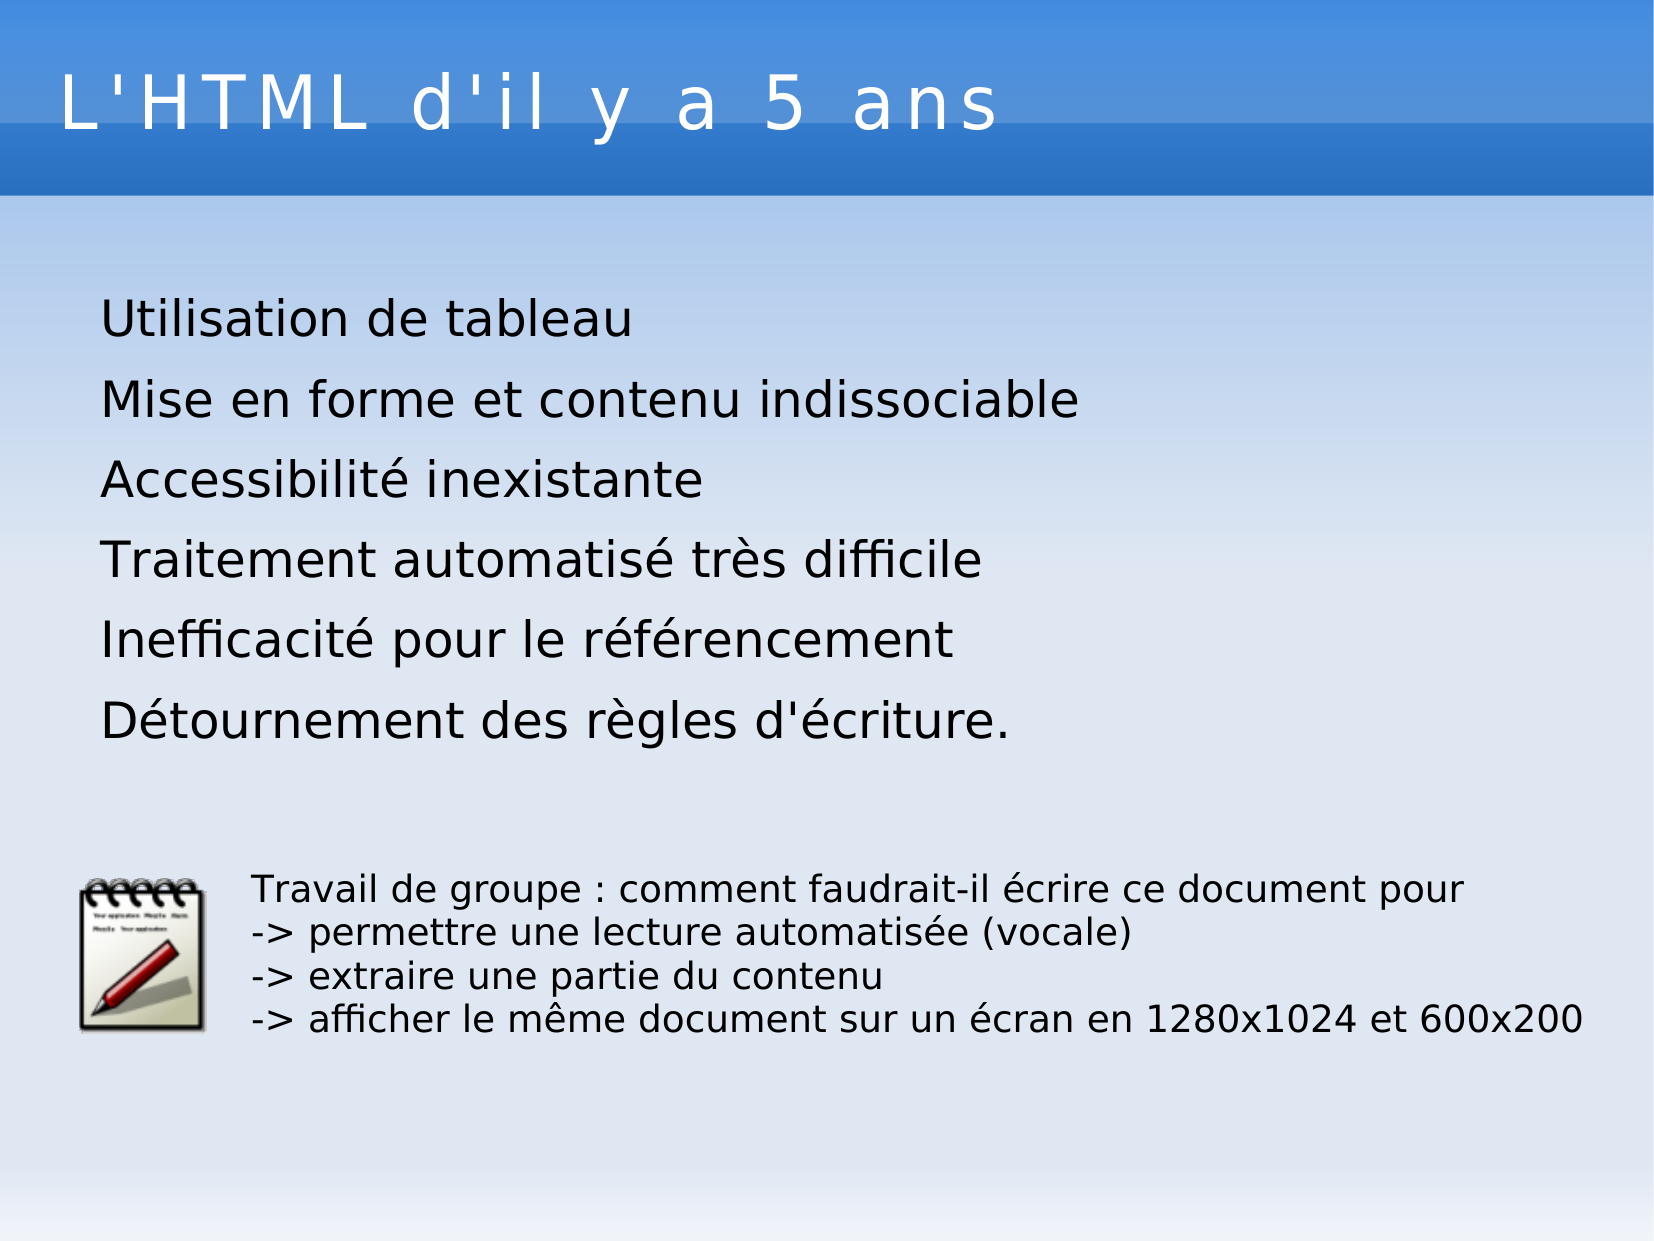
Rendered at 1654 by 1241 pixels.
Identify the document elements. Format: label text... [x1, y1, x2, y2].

list Utilisation de tableau Mise en forme et contenu indissociable Accessibilité inexistante Traitement automatisé très difficile Inefficacité pour le référencement Détournement des règles d'écriture. [82, 290, 1571, 827]
title L'HTML d'il y a 5 ans [59, 29, 1270, 178]
text_box Travail de groupe : comment faudrait-il écrire ce document pour -> permettre une lecture automatisée (vocale) -> extraire une partie du contenu -> afficher le même document sur un écran en 1280x1024 et 600x200 [236, 860, 1600, 1095]
picture [0, 0, 1654, 1241]
